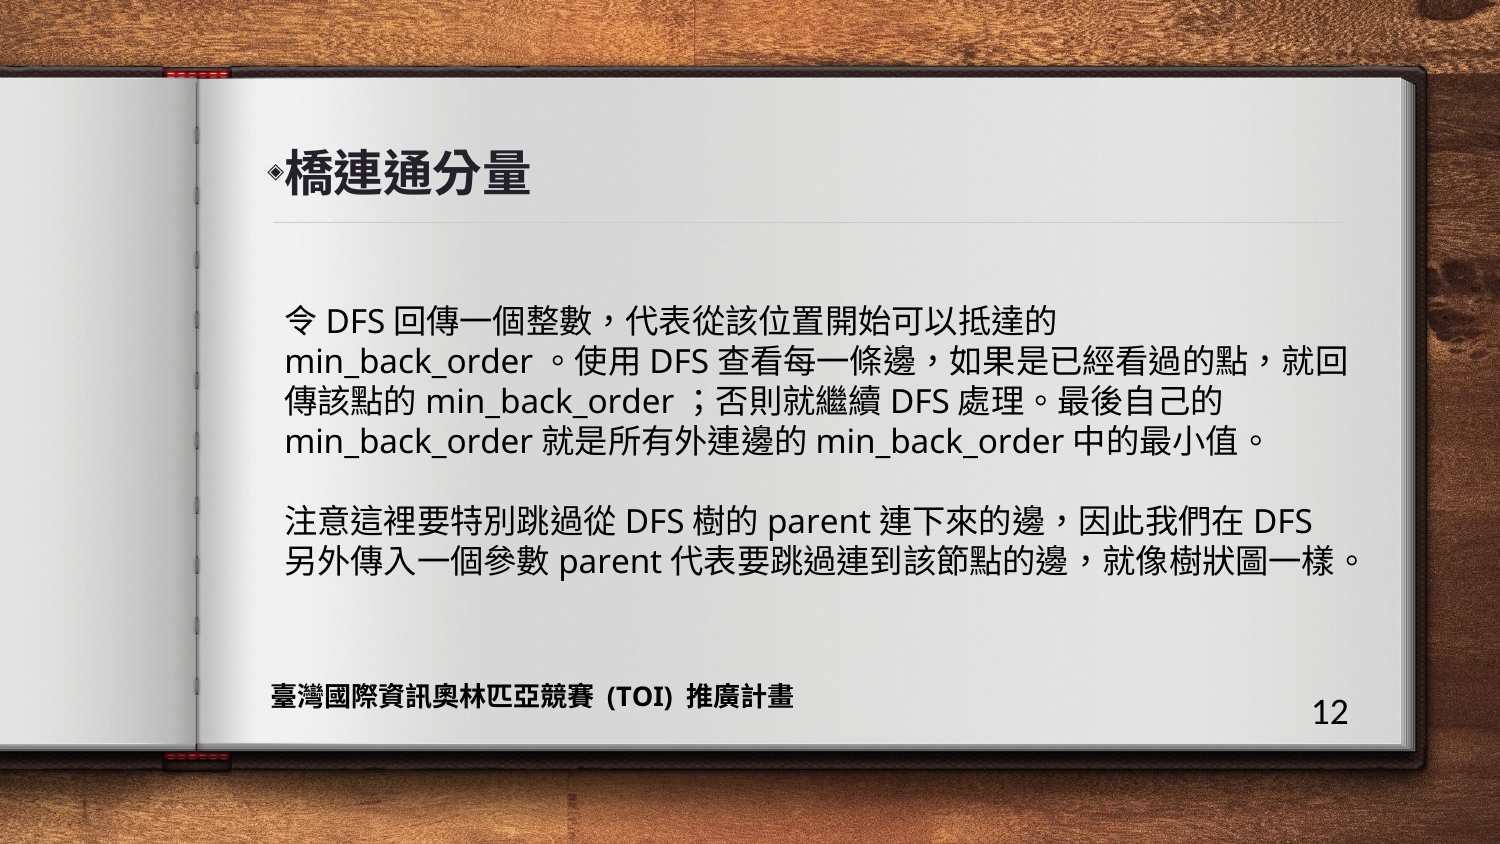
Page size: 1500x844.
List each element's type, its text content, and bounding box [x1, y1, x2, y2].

text_box [1295, 672, 1386, 737]
list 橋連通分量 [252, 126, 1194, 216]
text_box 令DFS回傳一個整數，代表從該位置開始可以抵達的min_back_order。使用DFS查看每一條邊，如果是已經看過的點，就回傳該點的min_back_order；否則就繼續DFS處理。最後自己的min_back_order就是所有外連邊的min_back_order中的最小值。 注意這裡要特別跳過從DFS樹的parent連下來的邊，因此我們在DFS另外傳入一個參數parent代表要跳過連到該節點的邊，就像樹狀圖一樣。 [269, 293, 1367, 592]
